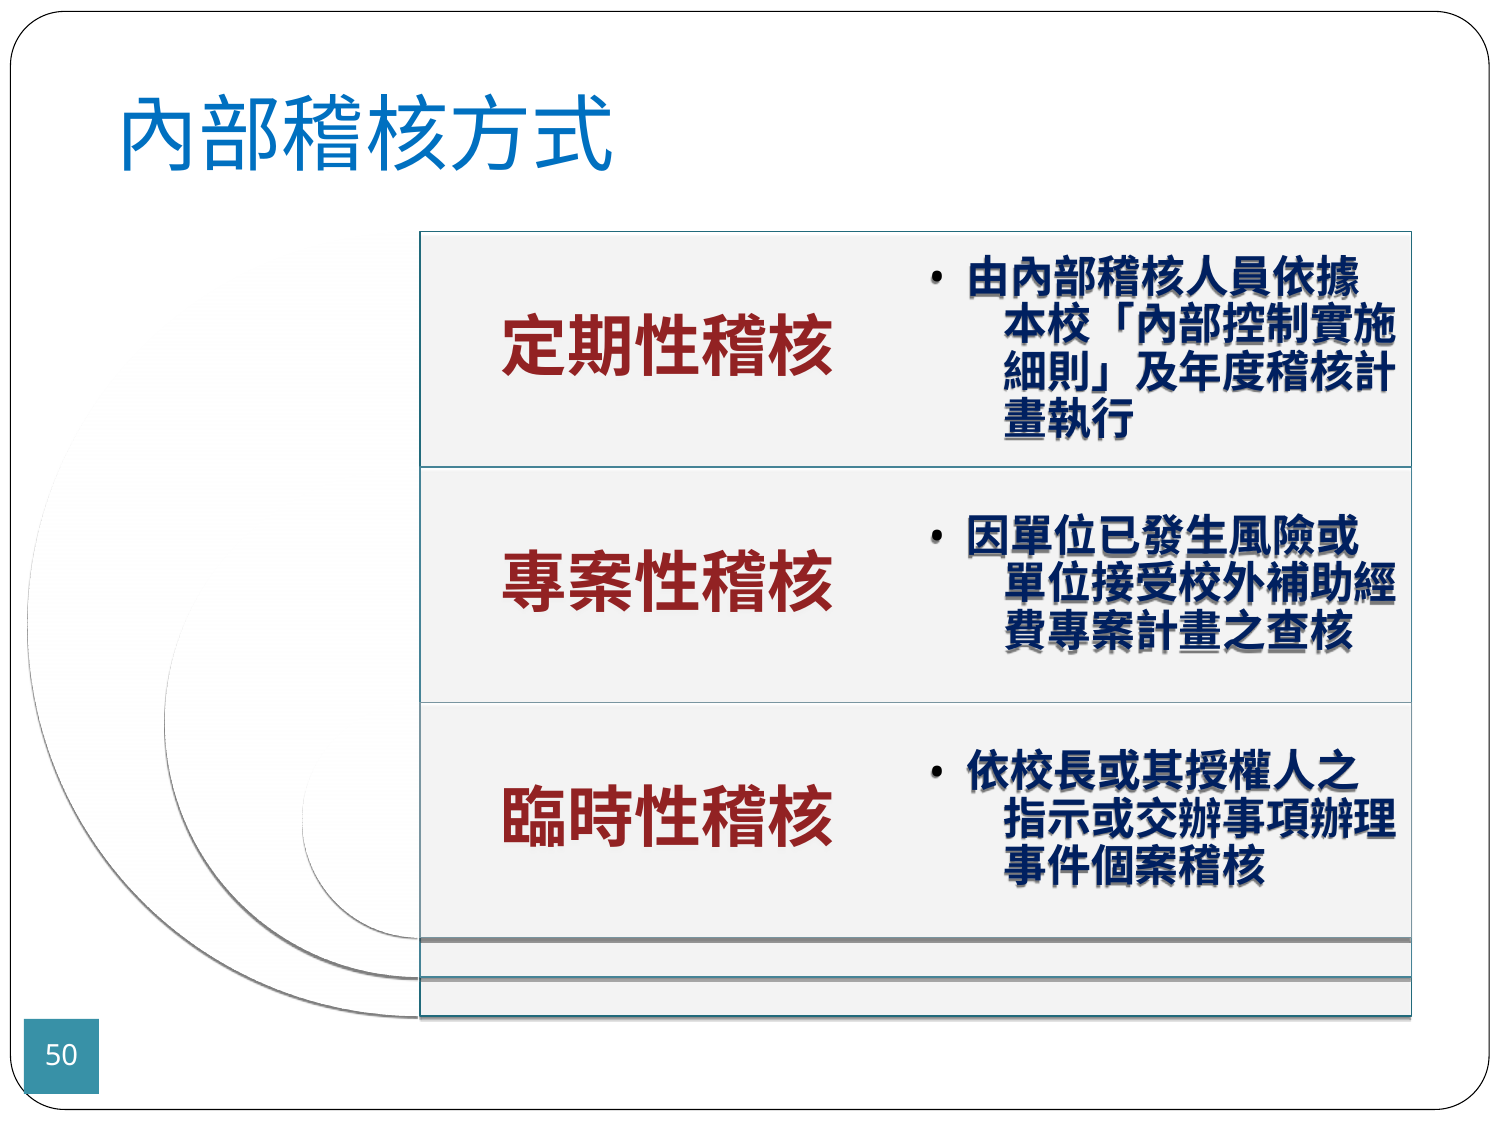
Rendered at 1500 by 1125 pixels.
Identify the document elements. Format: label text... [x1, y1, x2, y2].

text_box 依校長或其授權人之指示或交辦事項辦理事件個案稽核 [915, 702, 1412, 938]
text_box 定期性稽核 [419, 977, 1412, 1017]
text_box 臨時性稽核 [419, 702, 915, 938]
text_box 由內部稽核人員依據本校「內部控制實施細則」及年度稽核計畫執行 [915, 231, 1412, 467]
text_box 定期性稽核 [419, 231, 915, 467]
title 內部稽核方式 [100, 35, 1156, 197]
text_box 50 [23, 1018, 99, 1094]
text_box [27, 231, 419, 1017]
text_box 專案性稽核 [419, 938, 1412, 977]
text_box 專案性稽核 [419, 467, 915, 702]
text_box 因單位已發生風險或單位接受校外補助經費專案計畫之查核 [915, 467, 1412, 702]
